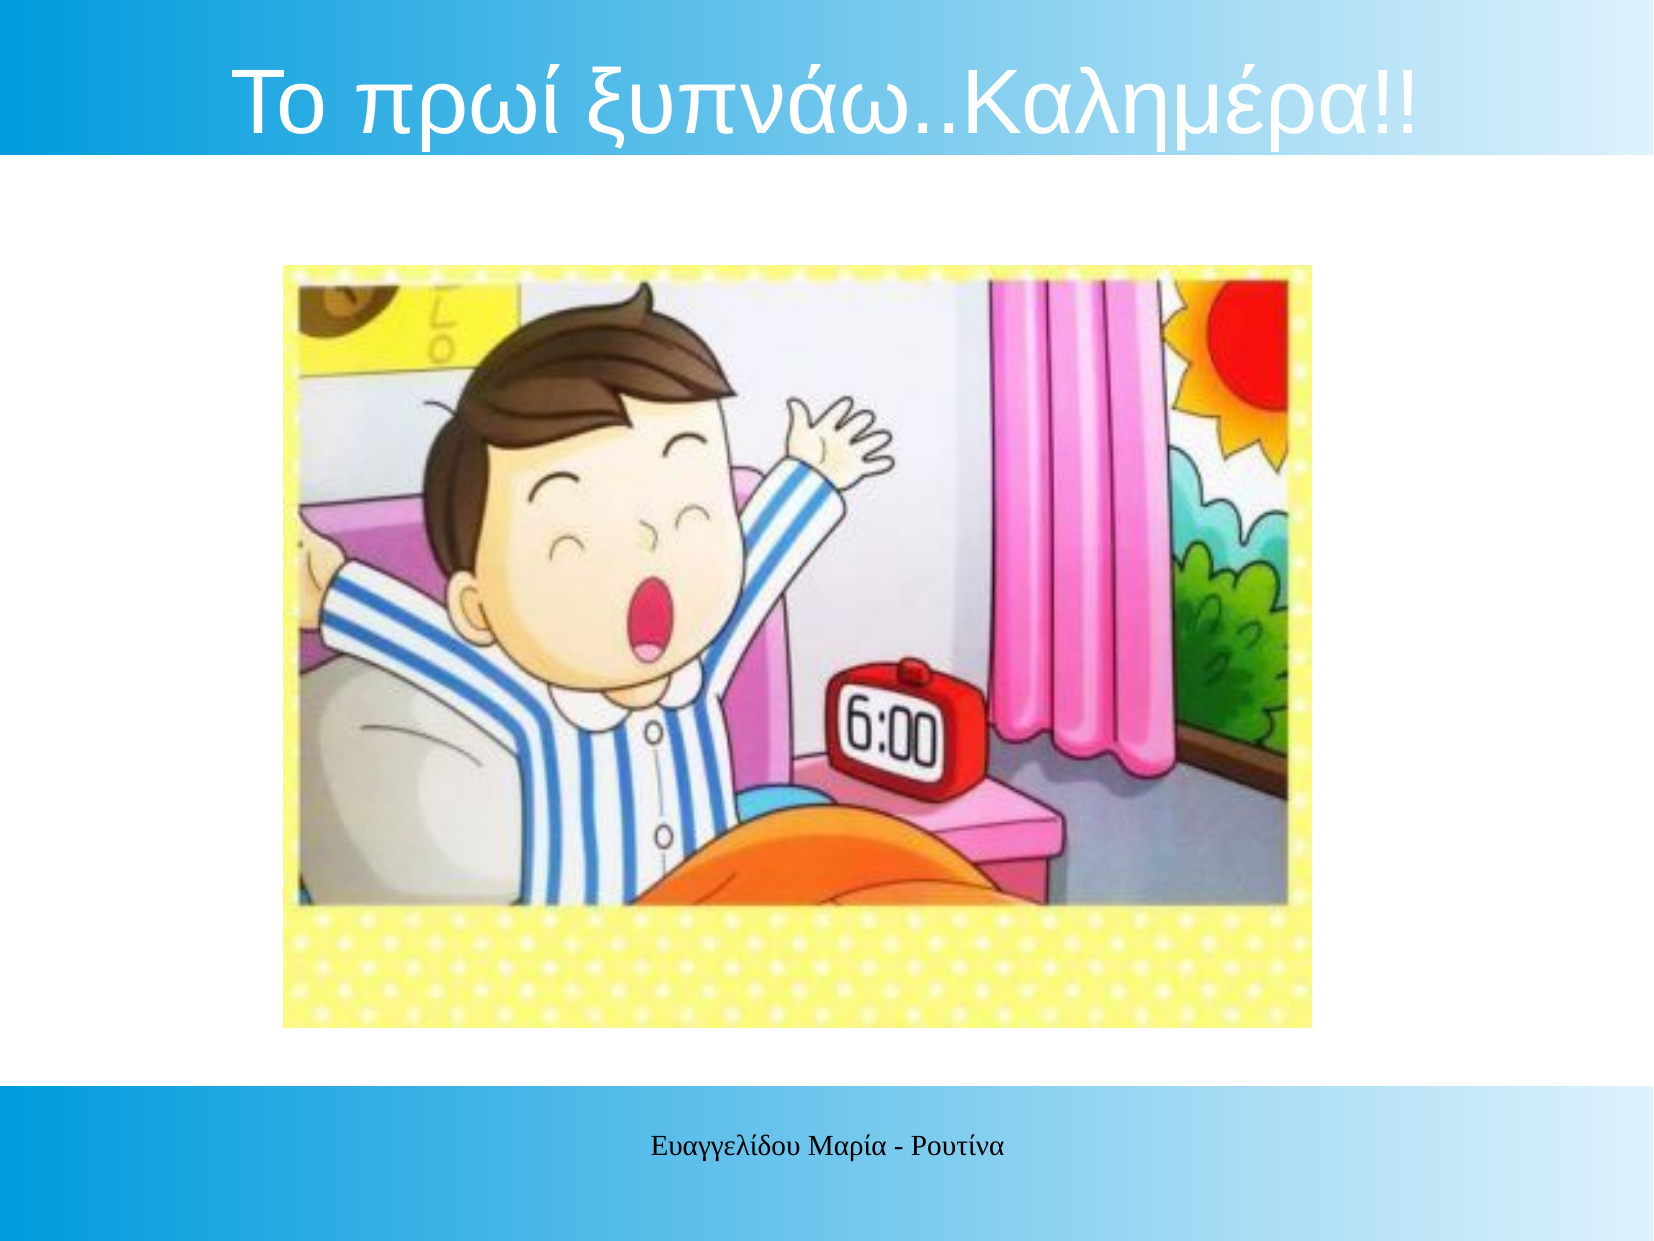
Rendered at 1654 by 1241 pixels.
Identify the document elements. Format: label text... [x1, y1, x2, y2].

picture [283, 265, 1312, 1028]
title Το πρωί ξυπνάω..Καλημέρα!! [82, 49, 1571, 155]
